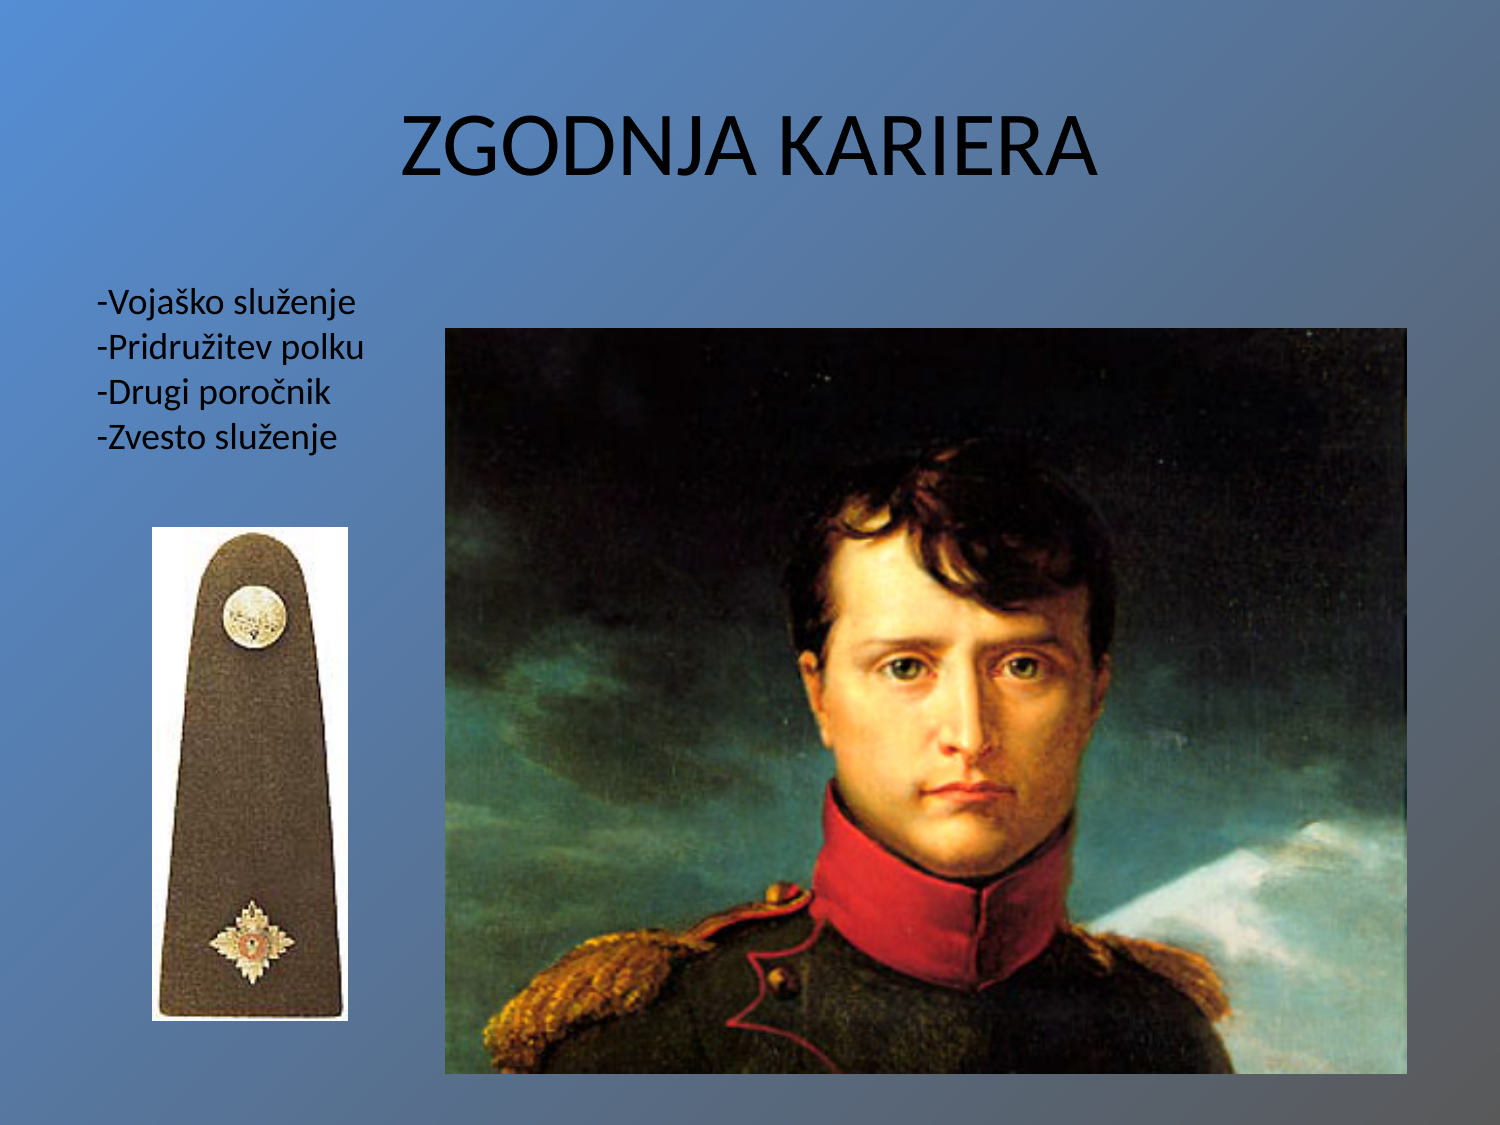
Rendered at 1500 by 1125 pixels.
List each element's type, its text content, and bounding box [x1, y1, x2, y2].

picture [152, 527, 348, 1021]
title ZGODNJA KARIERA [75, 45, 1425, 233]
picture [445, 328, 1407, 1074]
text_box -Vojaško služenje -Pridružitev polku -Drugi poročnik -Zvesto služenje [81, 269, 504, 690]
